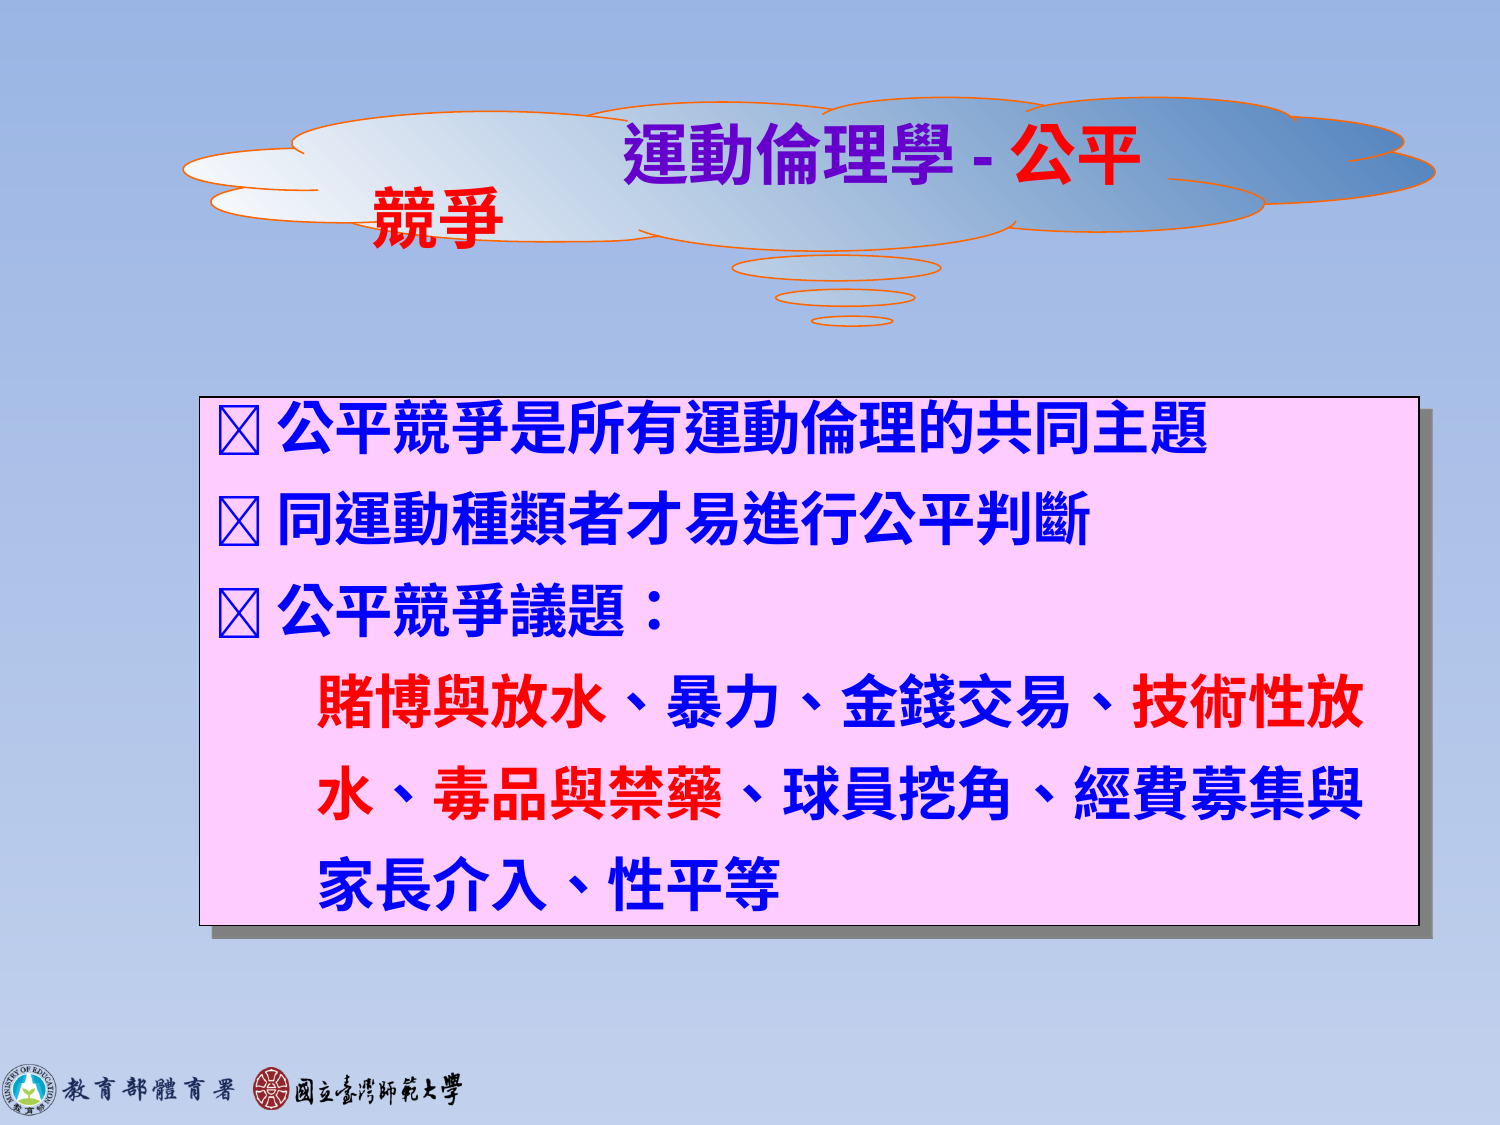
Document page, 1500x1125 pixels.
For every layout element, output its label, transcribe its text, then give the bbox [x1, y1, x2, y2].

text_box 公平競爭是所有運動倫理的共同主題 同運動種類者才易進行公平判斷 公平競爭議題： 賭博與放水、暴力、金錢交易、技術性放 水、毒品與禁藥、球員挖角、經費募集與 家長介入、性平等 [199, 397, 1419, 925]
text_box 運動倫理學-公平競爭 [732, 255, 941, 281]
text_box 運動倫理學-公平競爭 [811, 316, 893, 327]
text_box 運動倫理學-公平競爭 [183, 97, 1436, 252]
text_box 運動倫理學-公平競爭 [775, 289, 915, 307]
